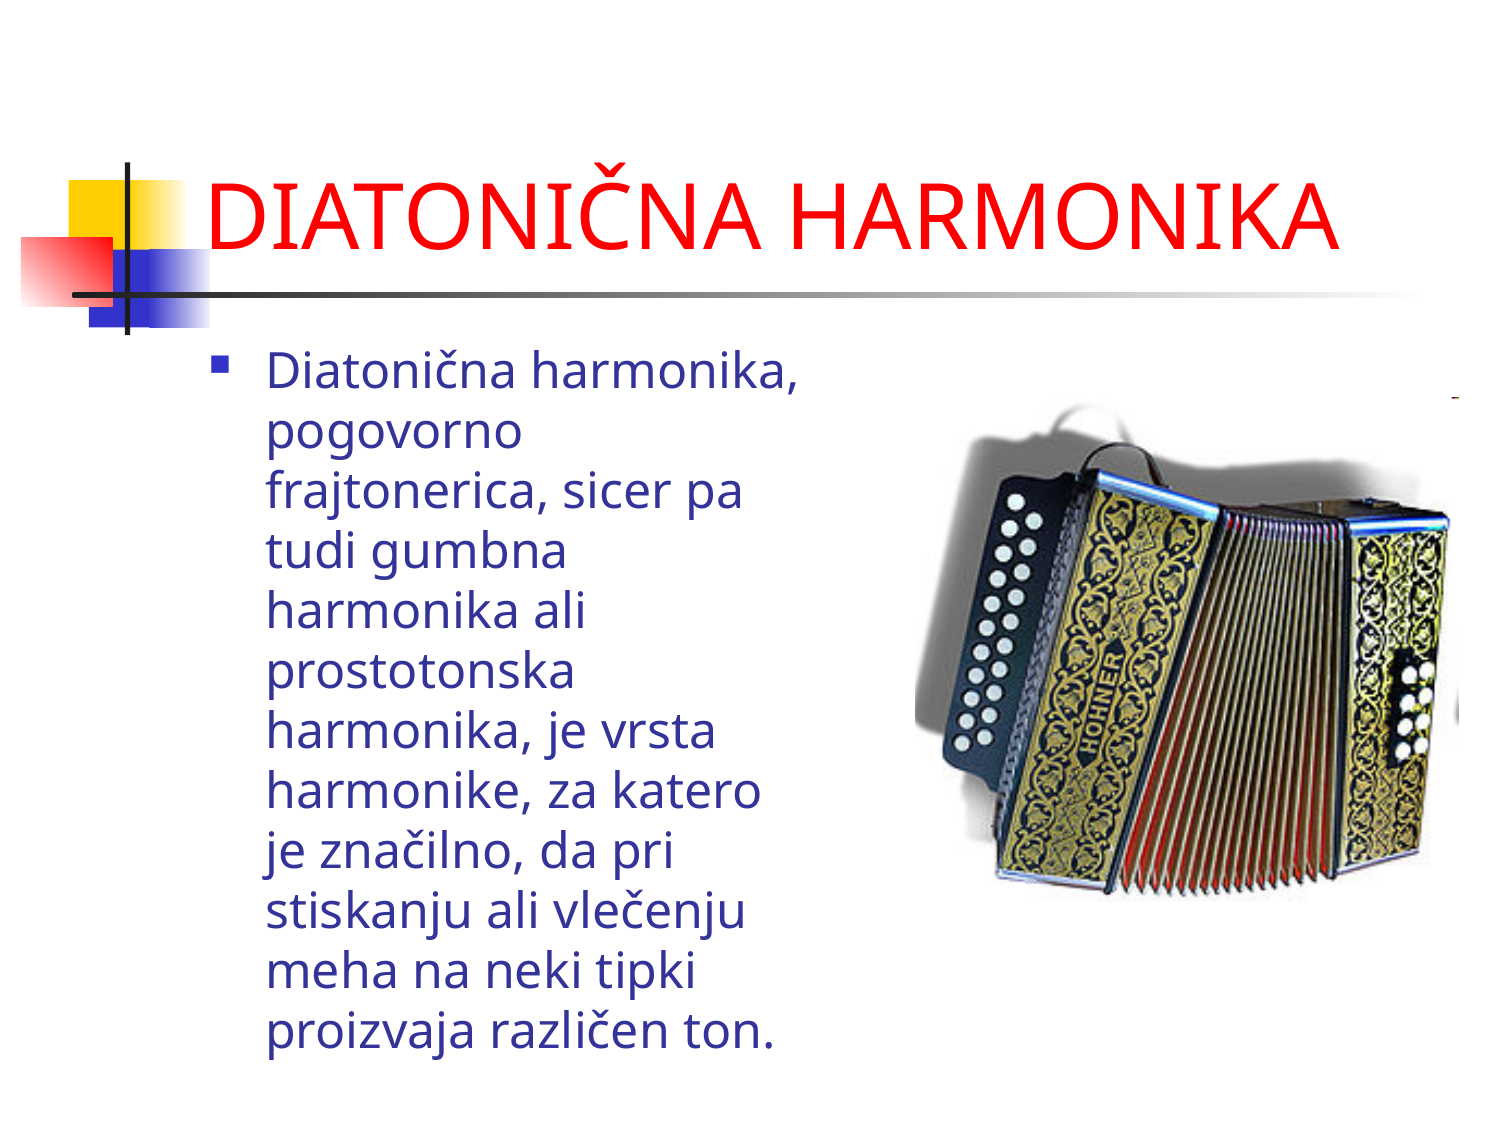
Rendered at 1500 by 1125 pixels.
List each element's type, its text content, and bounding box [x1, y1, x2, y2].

list Diatonična harmonika, pogovorno frajtonerica, sicer pa tudi gumbna harmonika ali prostotonska harmonika, je vrsta harmonike, za katero je značilno, da pri stiskanju ali vlečenju meha na neki tipki proizvaja različen ton. [193, 331, 819, 1006]
picture [915, 397, 1459, 906]
title DIATONIČNA HARMONIKA [188, 35, 1468, 275]
